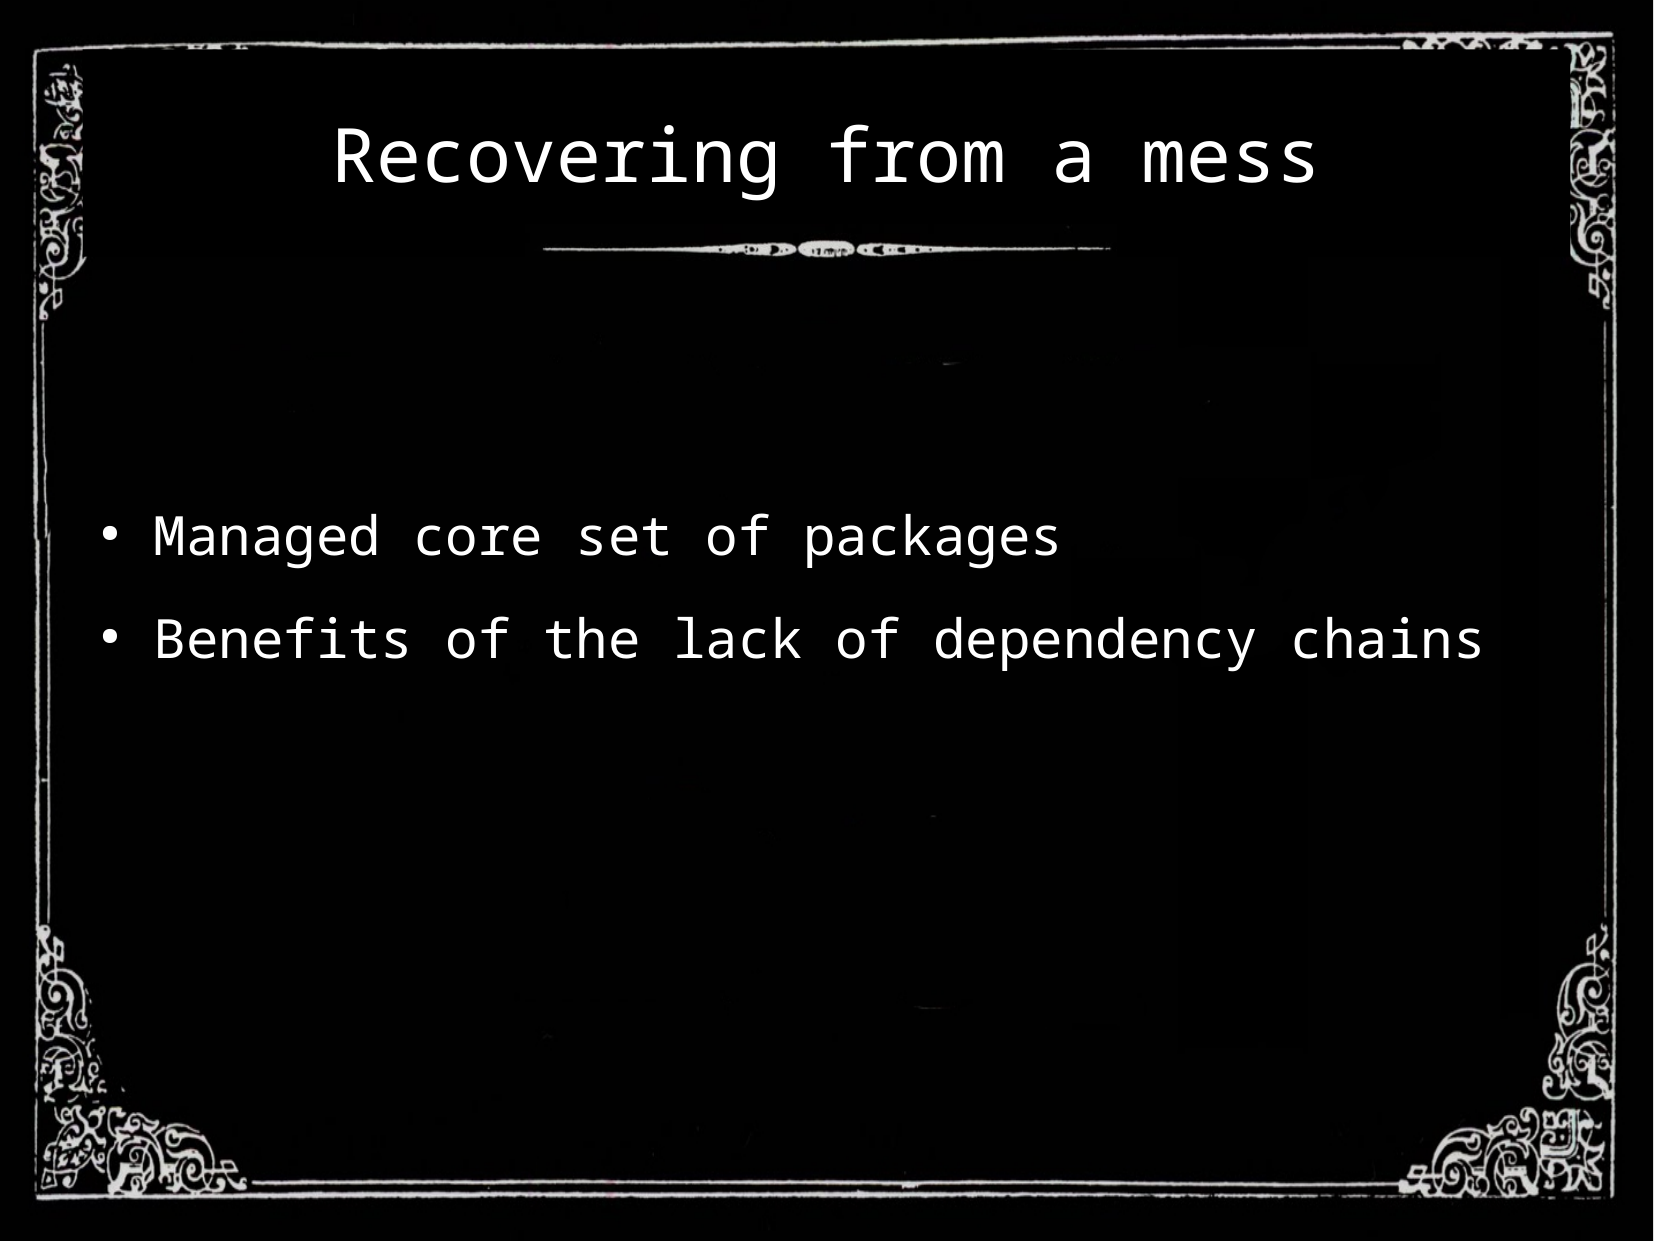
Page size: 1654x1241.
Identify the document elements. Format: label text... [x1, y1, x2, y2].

picture [0, 0, 1654, 1241]
list Managed core set of packages Benefits of the lack of dependency chains [82, 290, 1501, 1109]
title Recovering from a mess [82, 49, 1571, 257]
